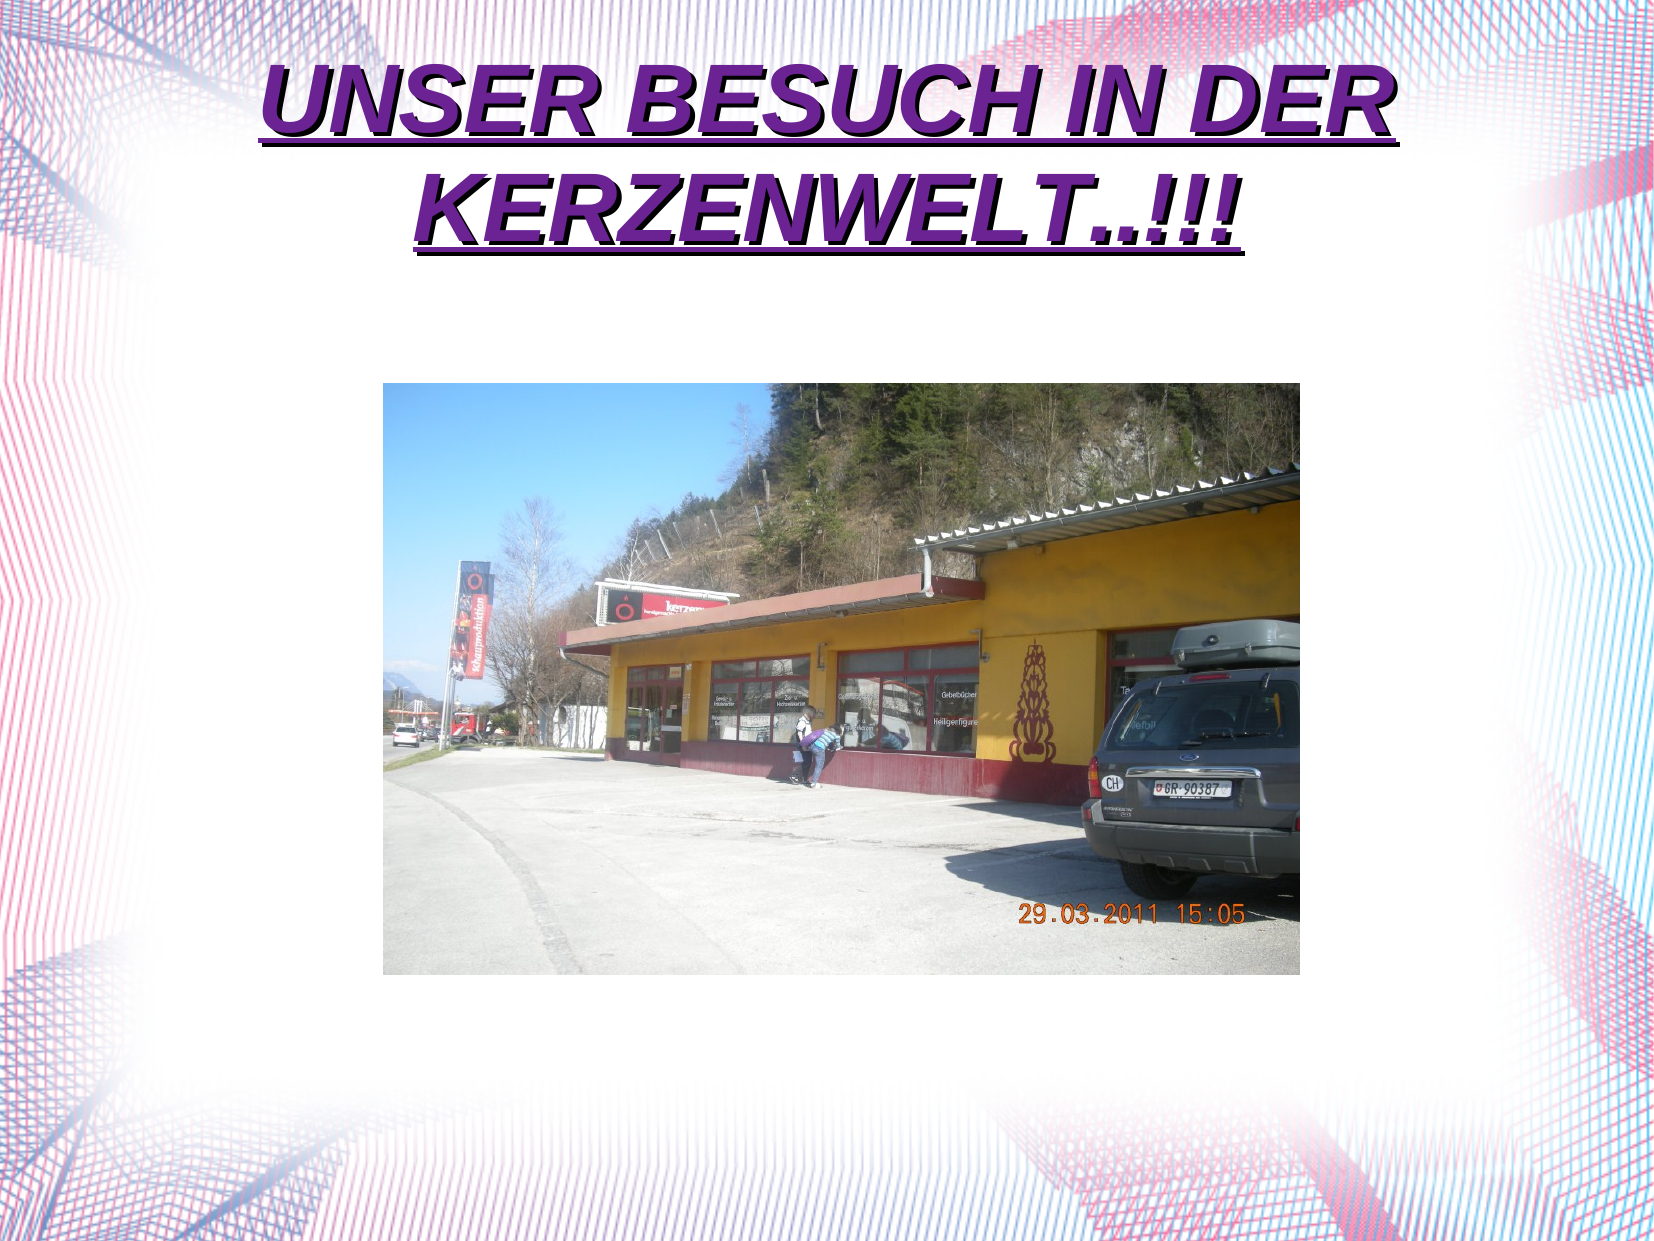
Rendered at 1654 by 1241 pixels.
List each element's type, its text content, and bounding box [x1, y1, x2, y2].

picture [0, 0, 1654, 1241]
title UNSER BESUCH IN DER KERZENWELT..!!! [82, 43, 1571, 263]
